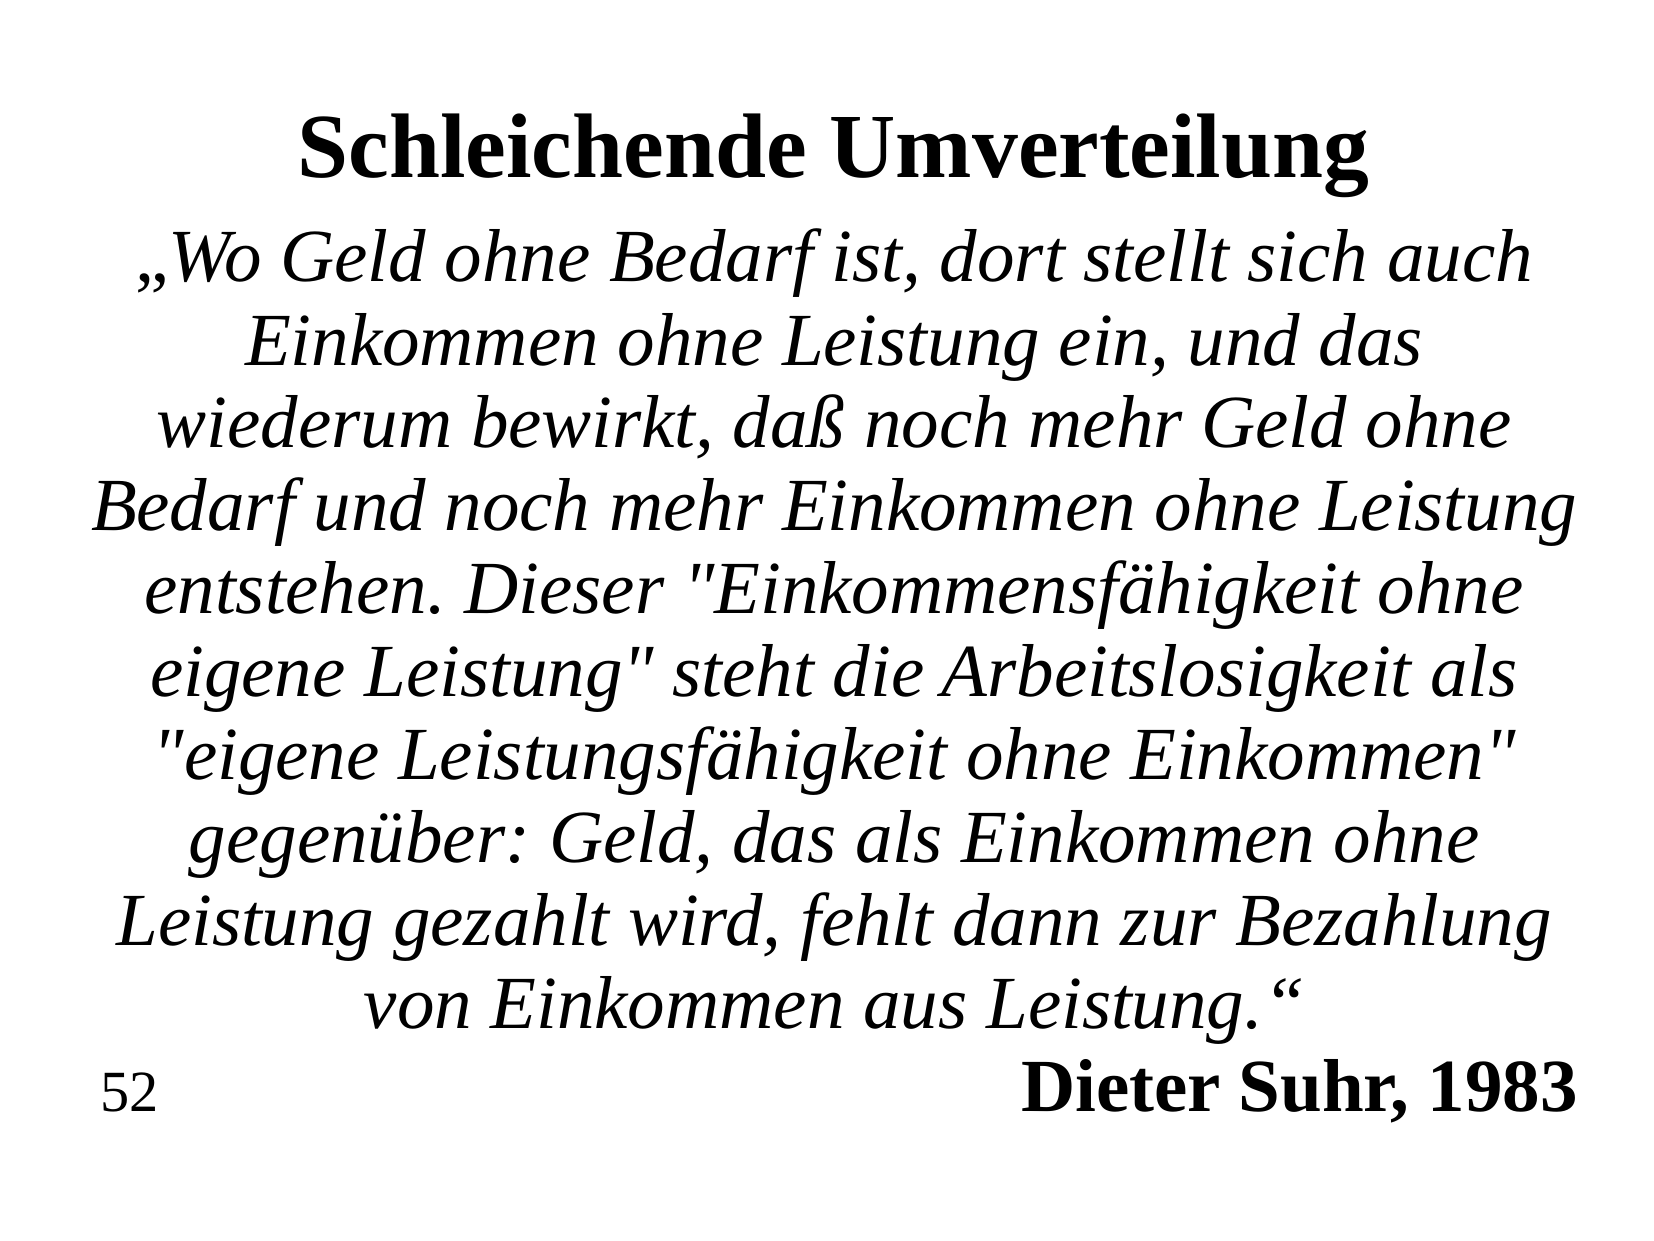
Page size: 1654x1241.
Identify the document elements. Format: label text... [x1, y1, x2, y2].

text_box Schleichende Umverteilung „Wo Geld ohne Bedarf ist, dort stellt sich auch Einkommen ohne Leistung ein, und das wiederum bewirkt, daß noch mehr Geld ohne Bedarf und noch mehr Einkommen ohne Leistung entstehen. Dieser "Einkommensfähigkeit ohne eigene Leistung" steht die Arbeitslosigkeit als "eigene Leistungsfähigkeit ohne Einkommen" gegenüber: Geld, das als Einkommen ohne Leistung gezahlt wird, fehlt dann zur Bezahlung von Einkommen aus Leistung.“ <Foliennummer> Dieter Suhr, 1983 [76, 88, 1595, 1223]
